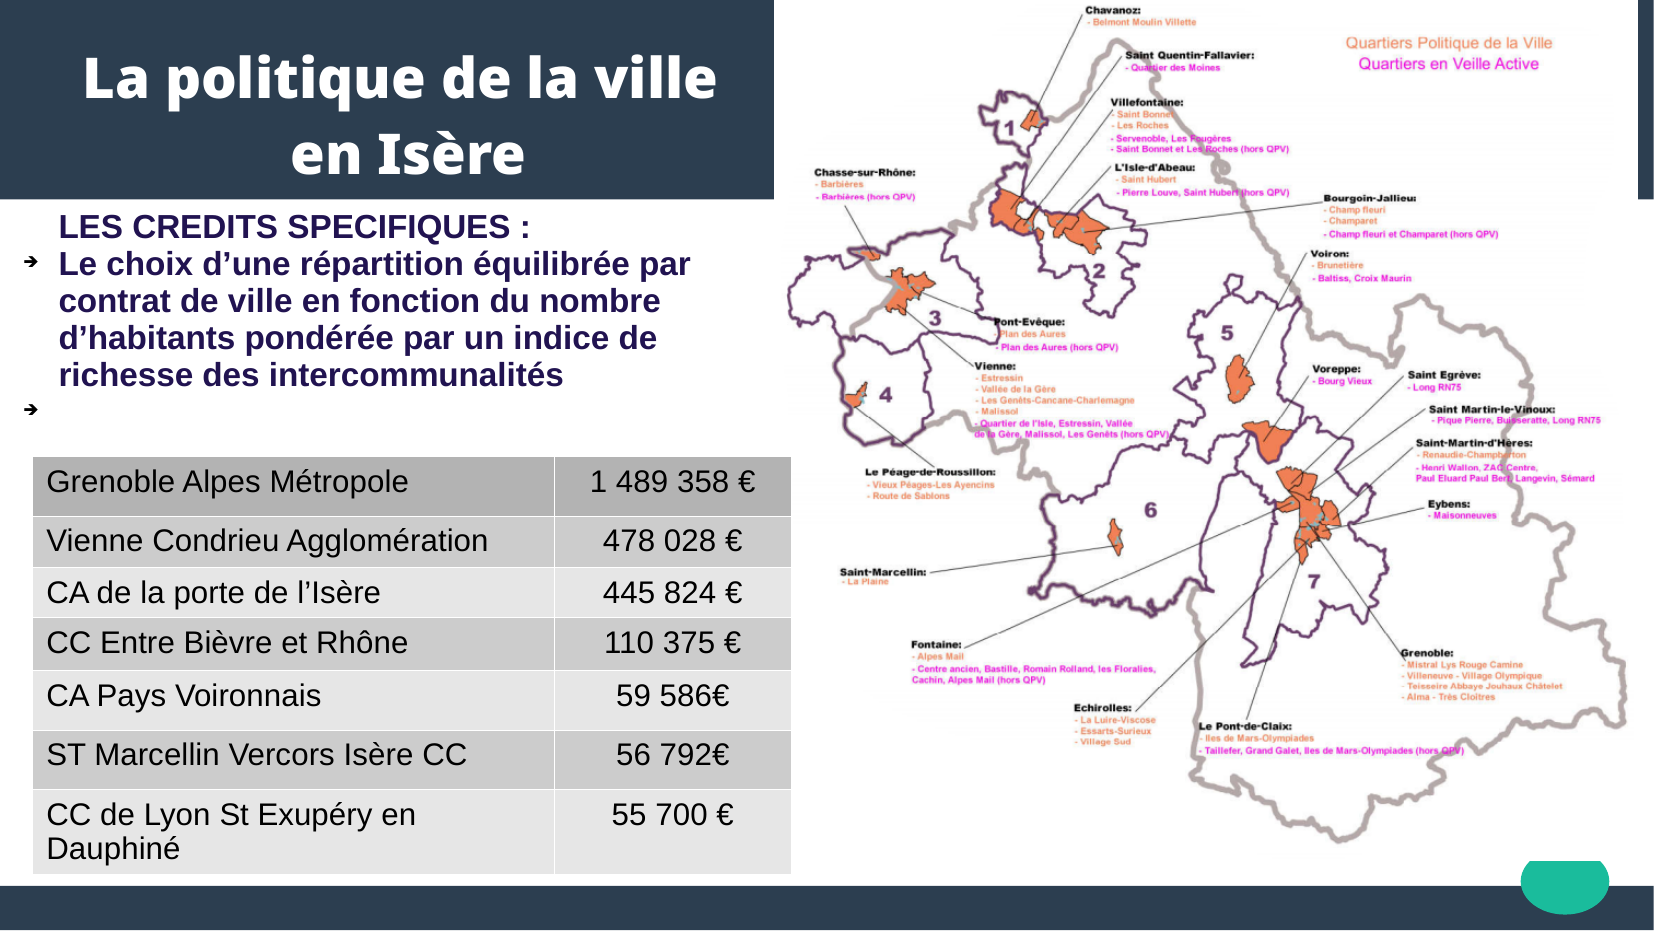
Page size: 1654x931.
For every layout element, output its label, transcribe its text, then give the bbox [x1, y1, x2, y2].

table_cell CA de la porte de l’Isère [33, 568, 554, 617]
table_cell 110 375 € [555, 618, 791, 670]
title La politique de la ville en Isère [82, 0, 774, 246]
table_cell 55 700 € [555, 790, 791, 874]
text_box LES CREDITS SPECIFIQUES : Le choix d’une répartition équilibrée par contrat de ville en fonction du nombre d’habitants pondérée par un indice de richesse des intercommunalités [8, 200, 768, 913]
picture [774, 0, 1638, 861]
table_cell Vienne Condrieu Agglomération [33, 517, 554, 567]
table_cell 445 824 € [555, 568, 791, 617]
table_cell CA Pays Voironnais [33, 671, 554, 730]
table_cell CC Entre Bièvre et Rhône [33, 618, 554, 670]
table_cell 478 028 € [555, 517, 791, 567]
table_header 1 489 358 € [555, 457, 791, 516]
table_cell 59 586€ [555, 671, 791, 730]
table_cell CC de Lyon St Exupéry en Dauphiné [33, 790, 554, 874]
table_cell ST Marcellin Vercors Isère CC [33, 731, 554, 789]
table_header Grenoble Alpes Métropole [33, 457, 554, 516]
table_cell 56 792€ [555, 731, 791, 789]
